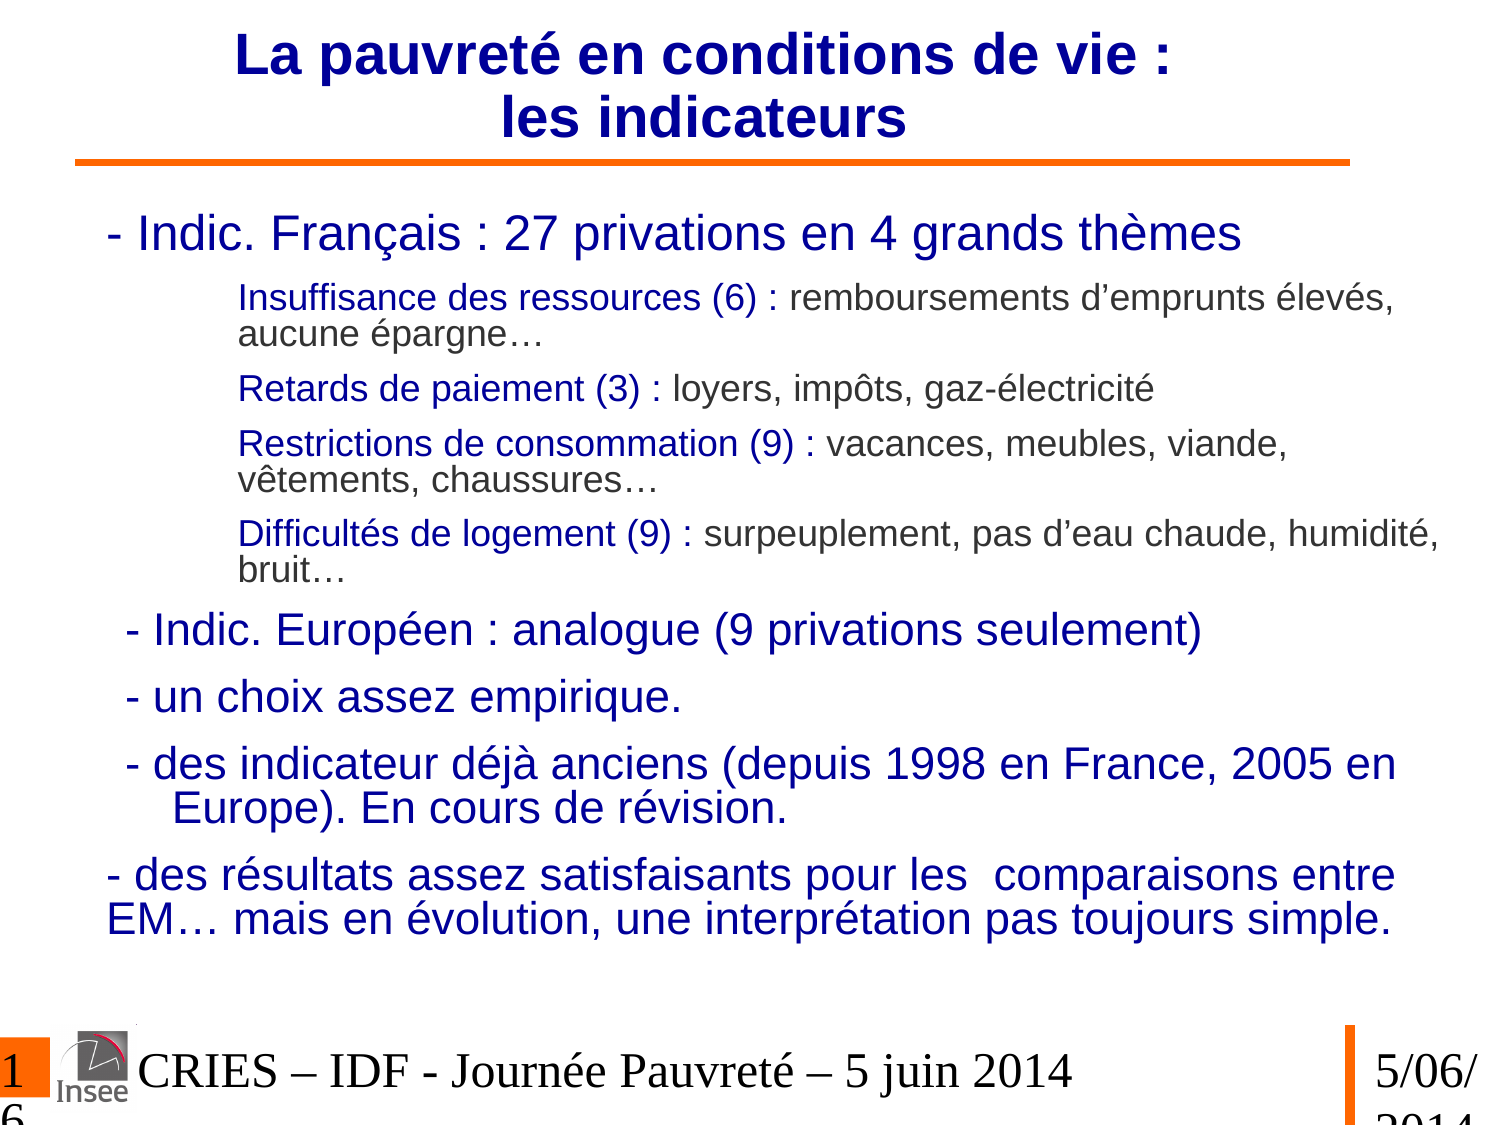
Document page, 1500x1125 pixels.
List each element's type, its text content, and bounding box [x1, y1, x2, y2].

picture [50, 1024, 137, 1113]
title La pauvreté en conditions de vie : les indicateurs [75, 24, 1351, 151]
list - Indic. Français : 27 privations en 4 grands thèmes Insuffisance des ressources (6) : remboursements d’emprunts élevés, aucune épargne… Retards de paiement (3) : loyers, impôts, gaz-électricité Restrictions de consommation (9) : vacances, meubles, viande, vêtements, chaussures… Difficultés de logement (9) : surpeuplement, pas d’eau chaude, humidité, bruit… - Indic. Européen : analogue (9 privations seulement) - un choix assez empirique. - des indicateur déjà anciens (depuis 1998 en France, 2005 en Europe). En cours de révision. - des résultats assez satisfaisants pour les comparaisons entre EM… mais en évolution, une interprétation pas toujours simple. [50, 212, 1450, 1000]
